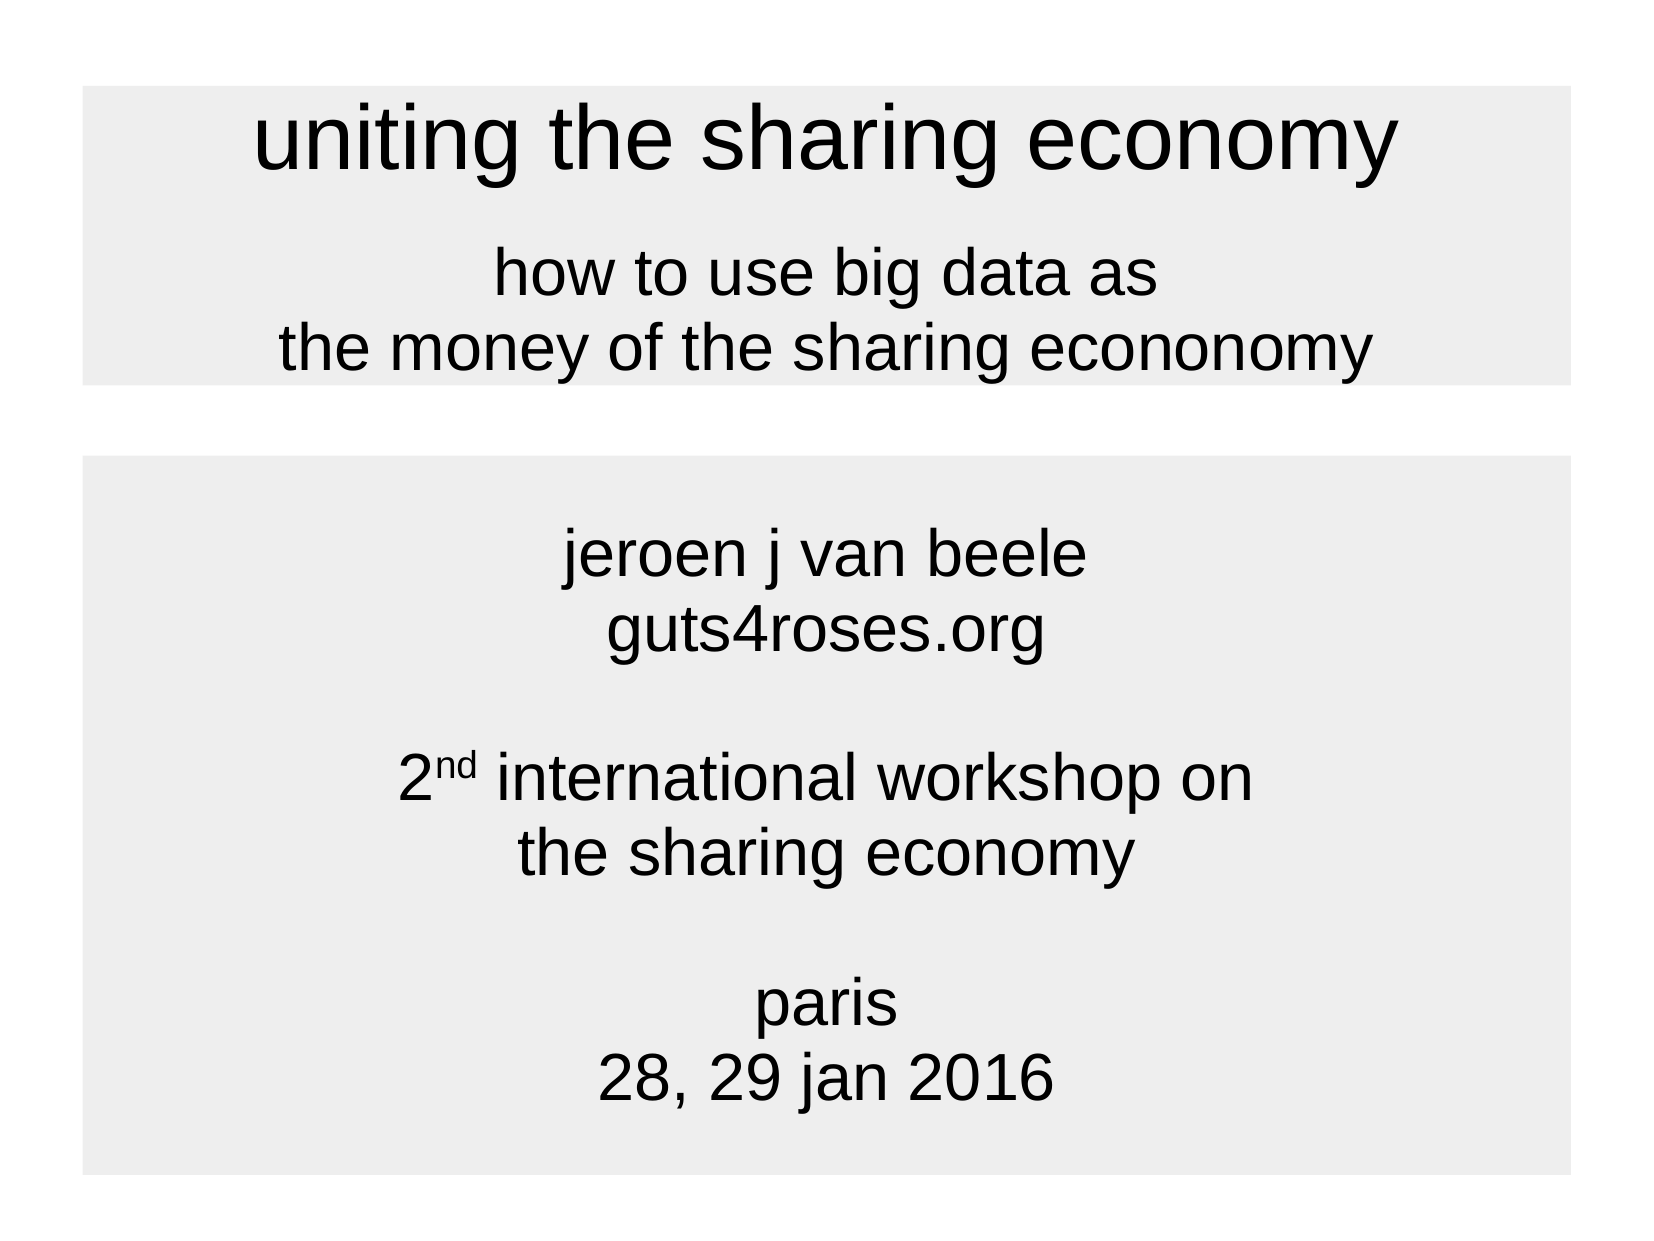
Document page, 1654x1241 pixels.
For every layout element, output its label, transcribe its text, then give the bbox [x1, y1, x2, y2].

title uniting the sharing economy how to use big data as the money of the sharing econonomy [82, 85, 1571, 386]
subtitle jeroen j van beele guts4roses.org 2nd international workshop on the sharing economy paris 28, 29 jan 2016 [82, 455, 1571, 1175]
